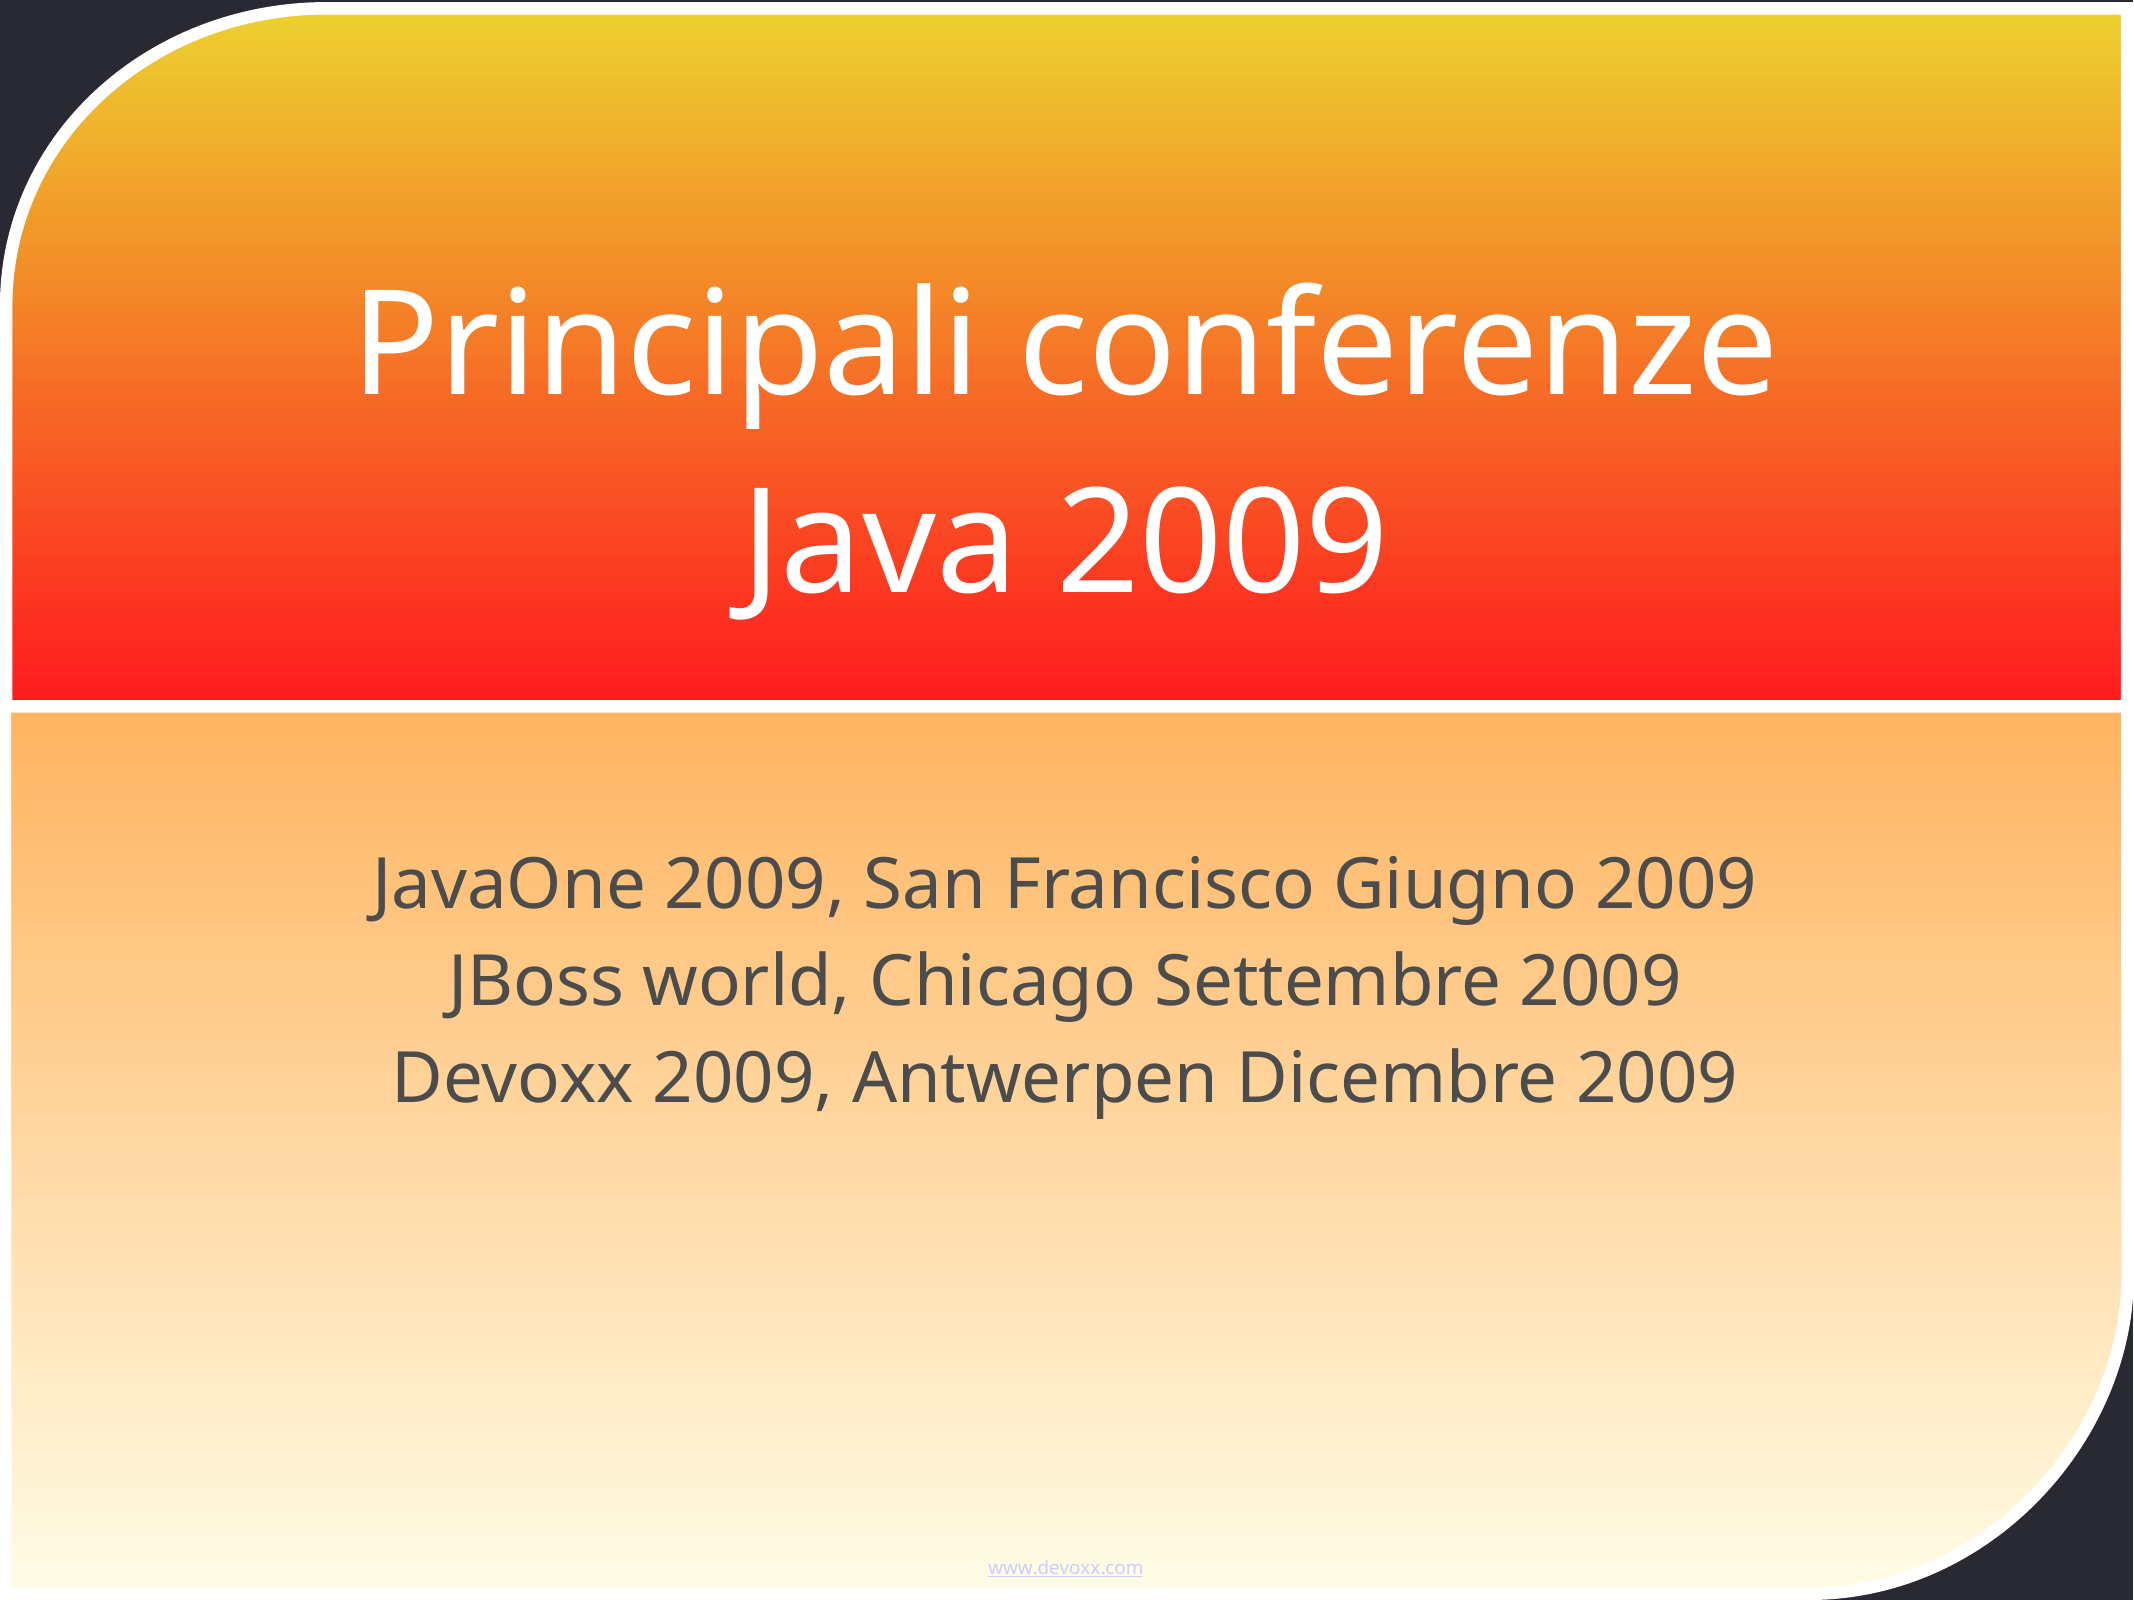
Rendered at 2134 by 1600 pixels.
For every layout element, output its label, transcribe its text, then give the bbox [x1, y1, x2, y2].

title Principali conferenze Java 2009 [189, 124, 1942, 646]
list JavaOne 2009, San Francisco Giugno 2009 JBoss world, Chicago Settembre 2009 Devoxx 2009, Antwerpen Dicembre 2009 [189, 822, 1942, 1344]
